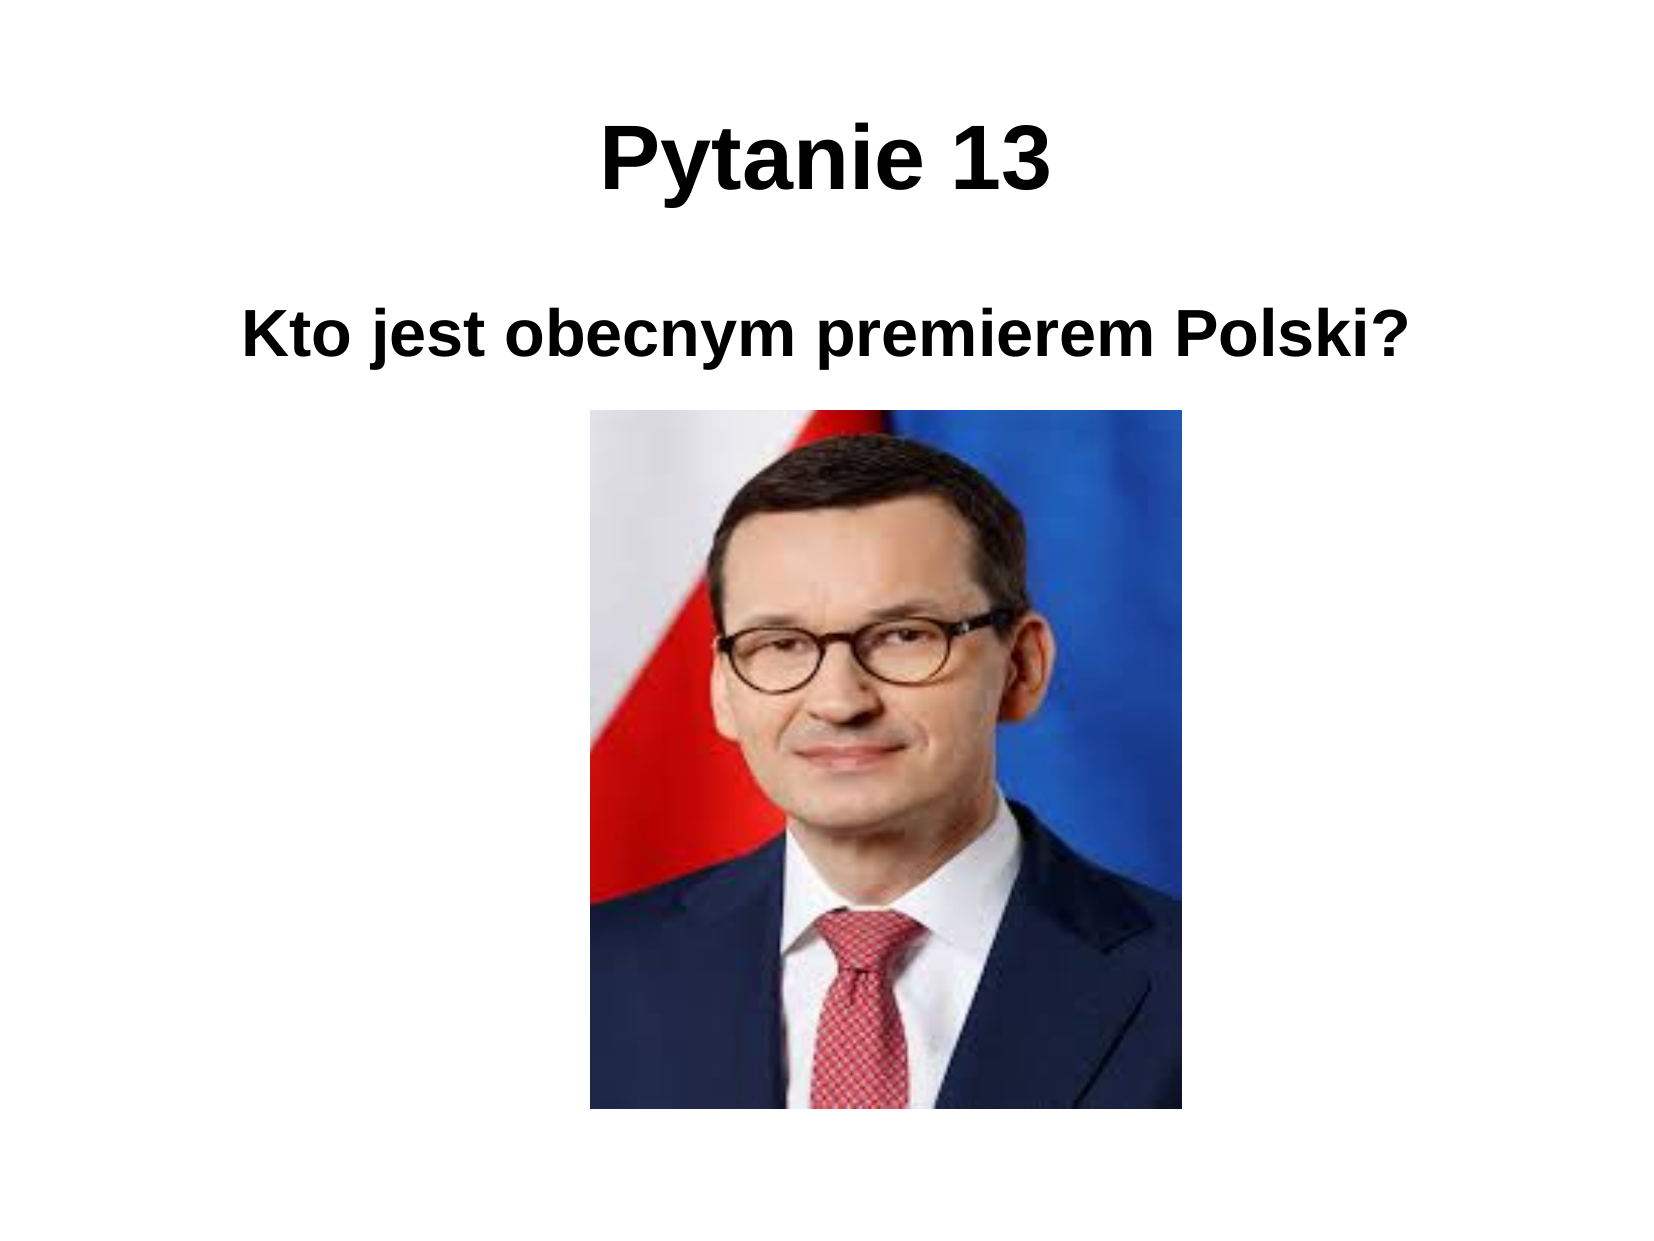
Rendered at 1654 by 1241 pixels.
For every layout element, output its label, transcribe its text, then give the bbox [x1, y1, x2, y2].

list Kto jest obecnym premierem Polski? [82, 290, 1571, 1109]
title Pytanie 13 [82, 49, 1571, 257]
picture [590, 411, 1182, 1109]
